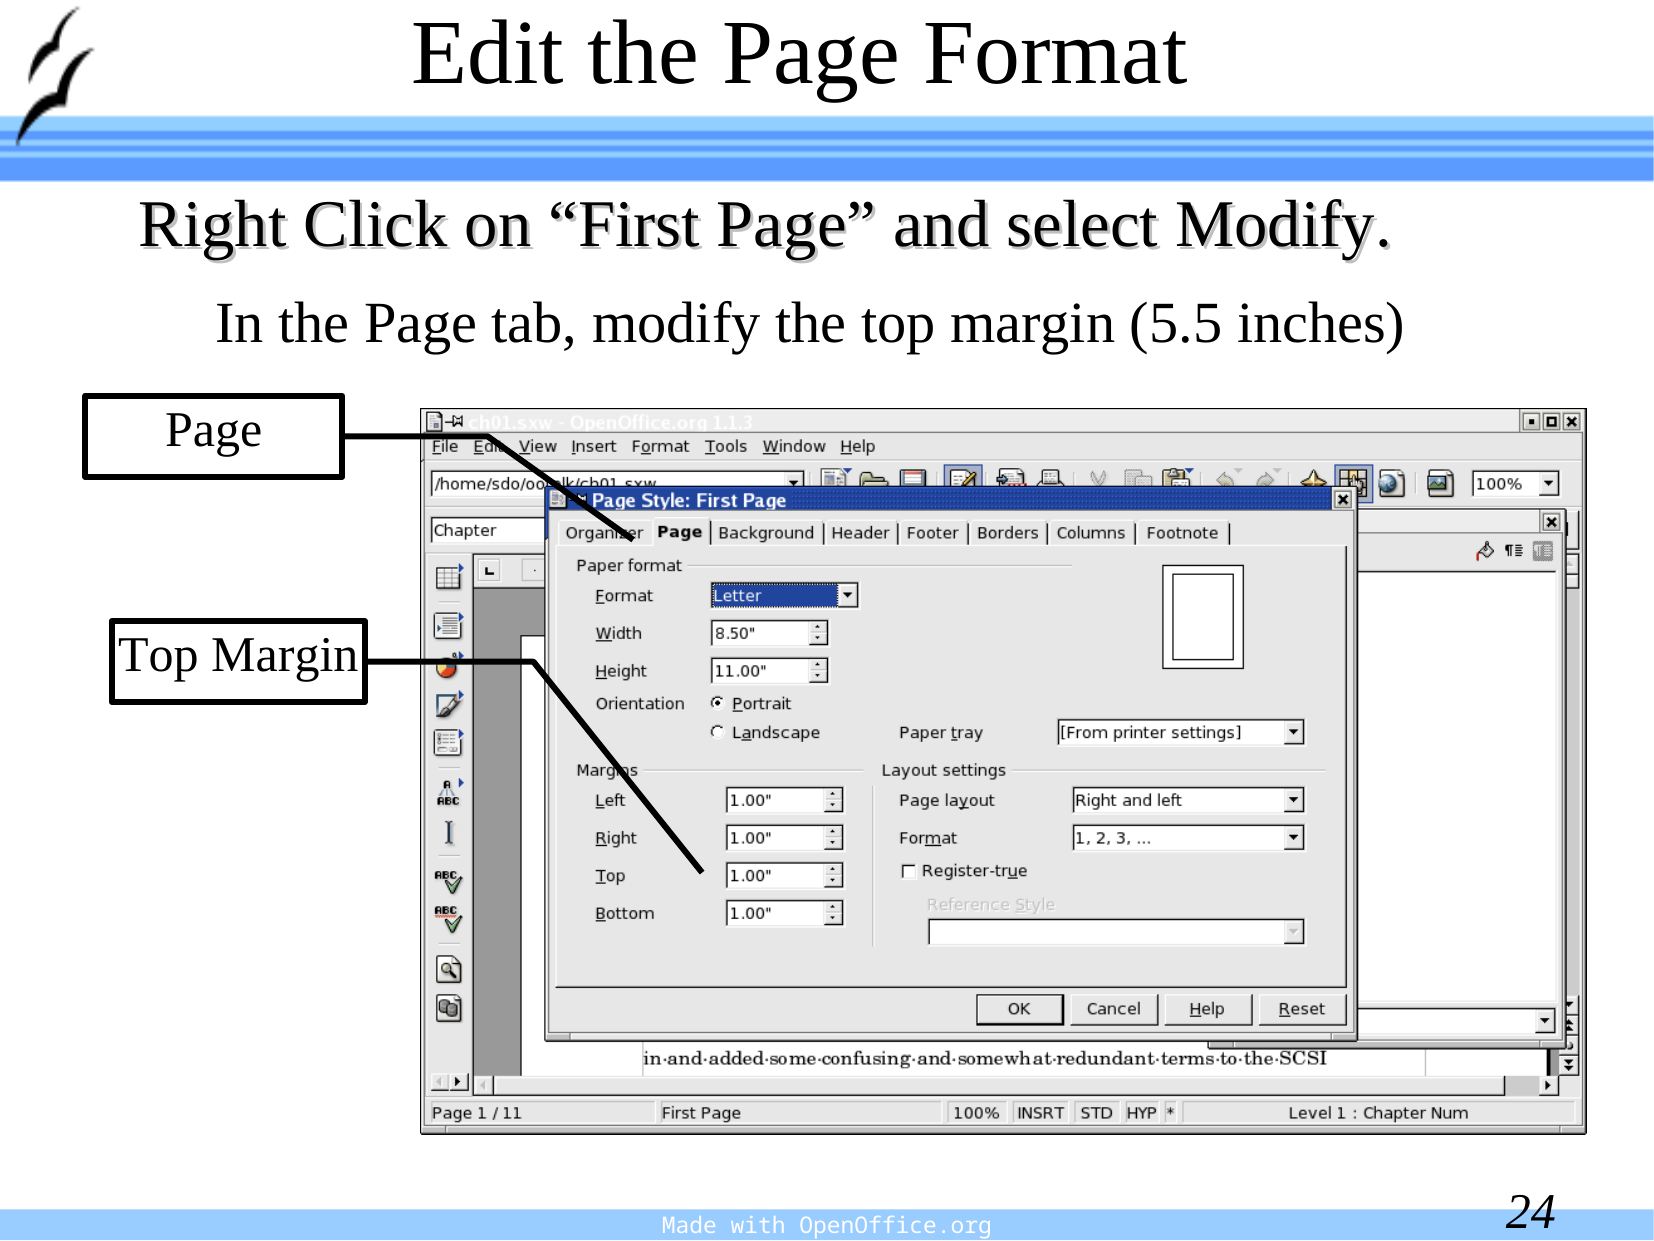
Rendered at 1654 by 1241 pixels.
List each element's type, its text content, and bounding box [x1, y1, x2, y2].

picture [420, 408, 1587, 1135]
list Right Click on “First Page” and select Modify. In the Page tab, modify the top margin (5.5 inches) [120, 187, 1533, 1195]
text_box Top Margin [111, 620, 365, 703]
text_box Page [85, 395, 343, 477]
title Edit the Page Format [94, 0, 1507, 117]
picture [0, 0, 1654, 188]
